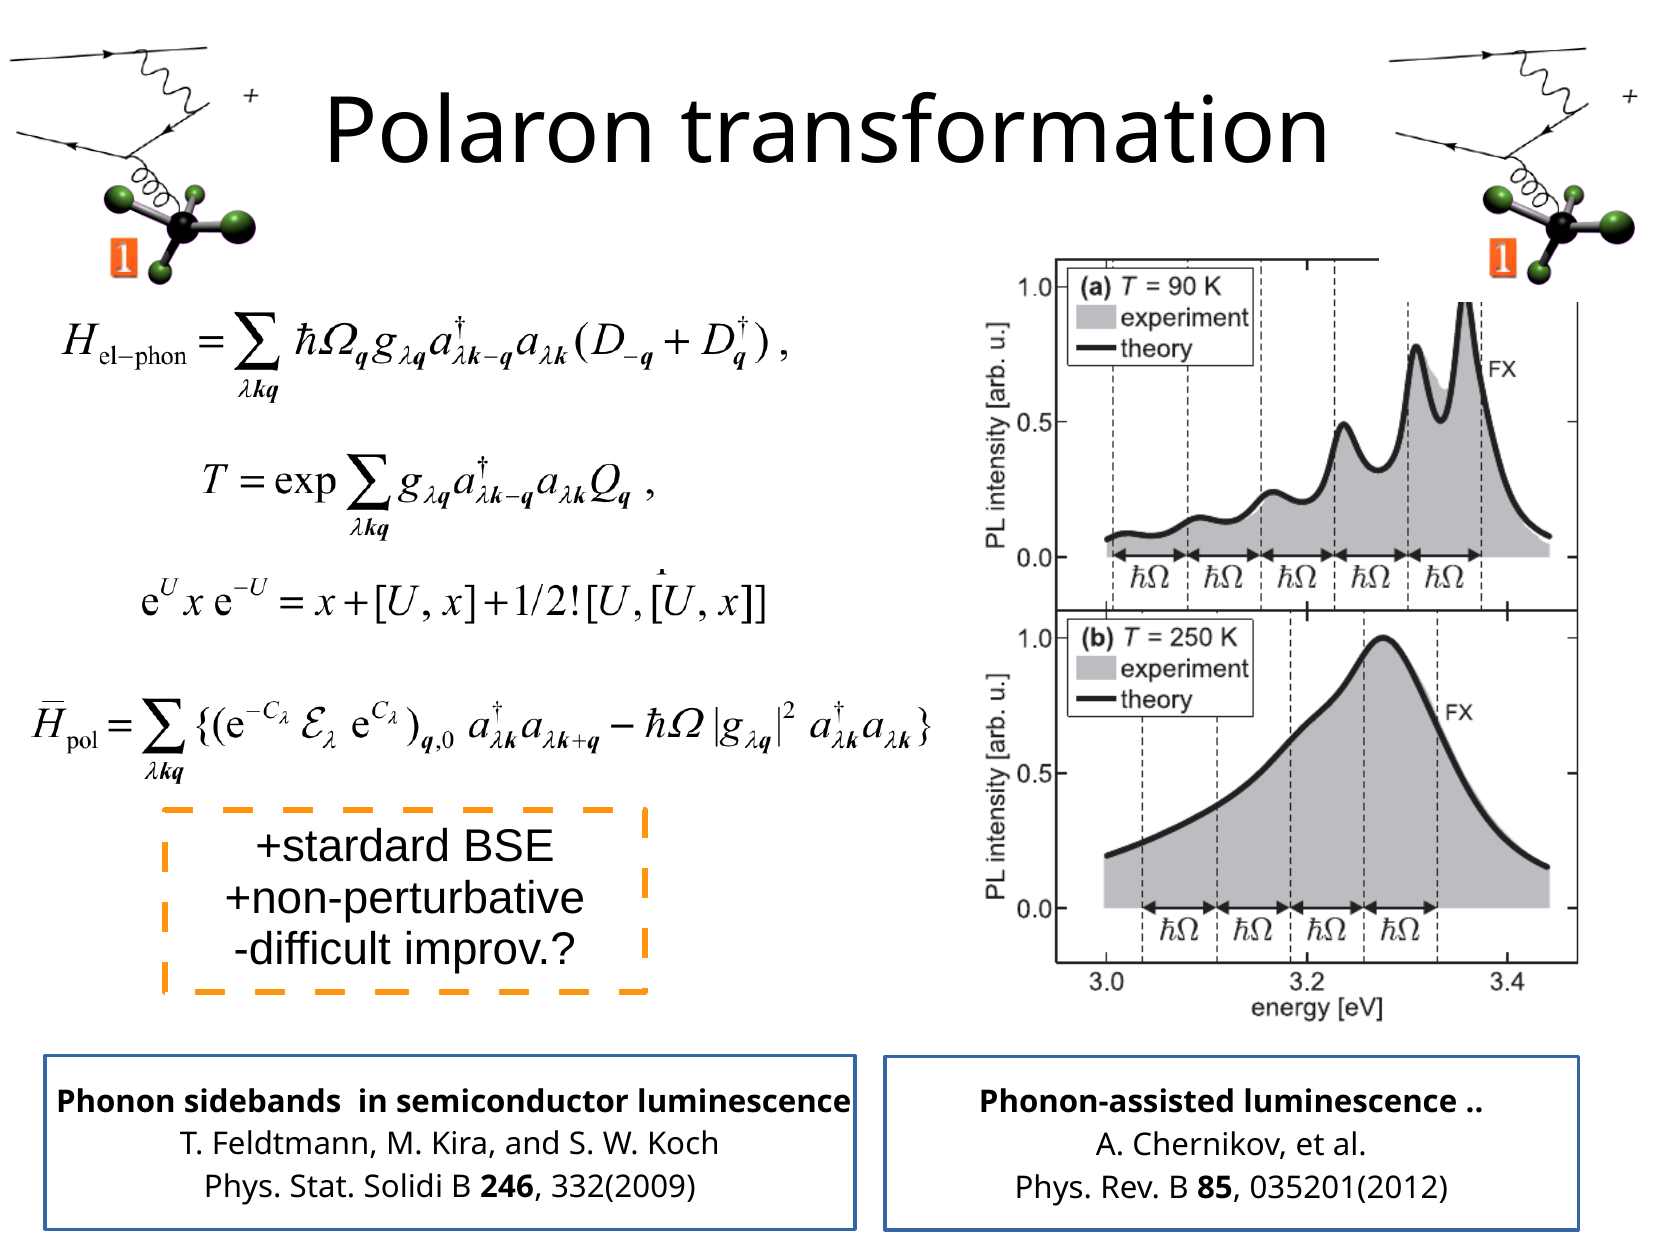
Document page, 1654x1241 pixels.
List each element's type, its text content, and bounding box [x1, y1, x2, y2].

picture [135, 569, 781, 630]
text_box Phonon sidebands in semiconductor luminescence T. Feldtmann, M. Kira, and S. W. Koch Phys. Stat. Solidi B 246, 332(2009) [45, 1055, 856, 1230]
picture [180, 437, 672, 553]
picture [975, 0, 1650, 1036]
picture [22, 677, 933, 792]
text_box +stardard BSE +non-perturbative -difficult improv.? [165, 810, 646, 992]
title Polaron transformation [271, 54, 1572, 201]
text_box Phonon-assisted luminescence .. A. Chernikov, et al. Phys. Rev. B 85, 035201(2012) [885, 1056, 1579, 1231]
picture [0, 0, 798, 414]
